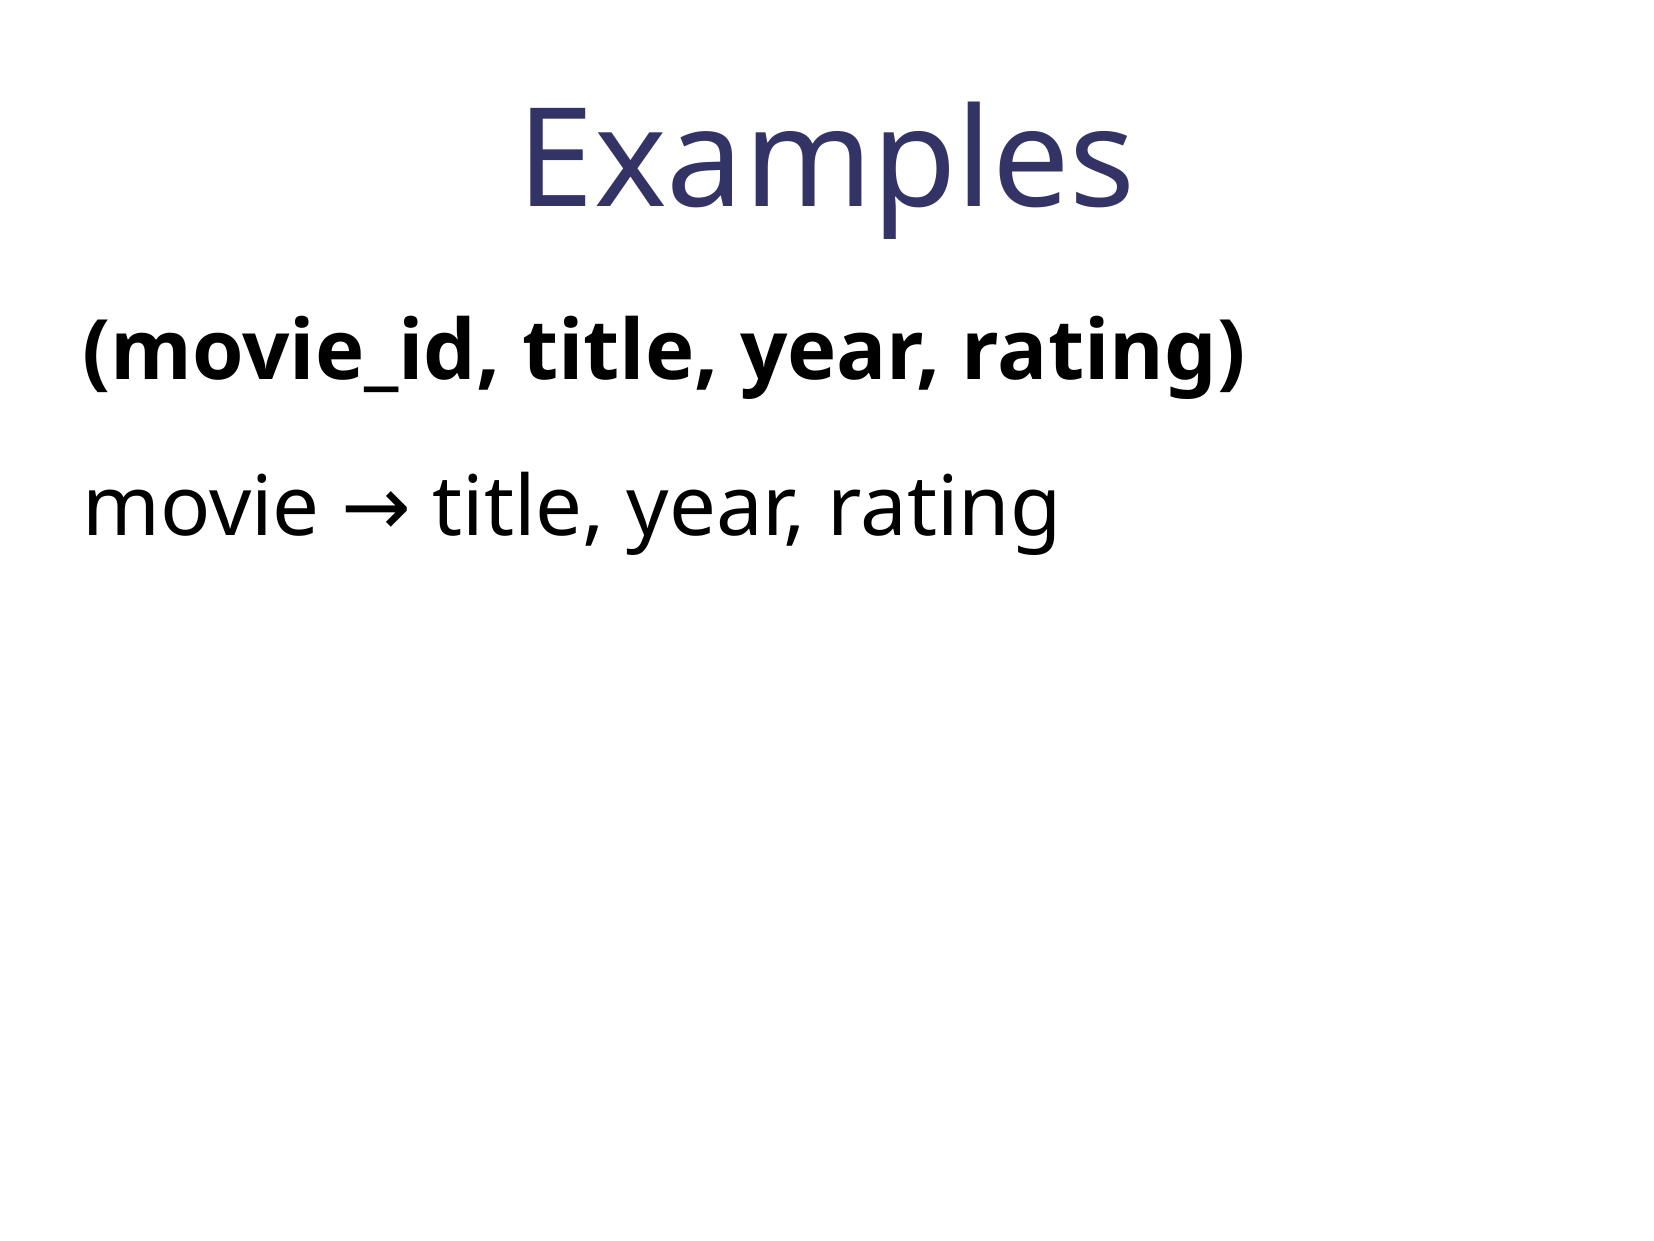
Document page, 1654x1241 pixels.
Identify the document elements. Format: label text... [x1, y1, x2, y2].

subtitle (movie_id, title, year, rating) movie → title, year, rating [82, 290, 1571, 1109]
title Examples [82, 49, 1571, 257]
